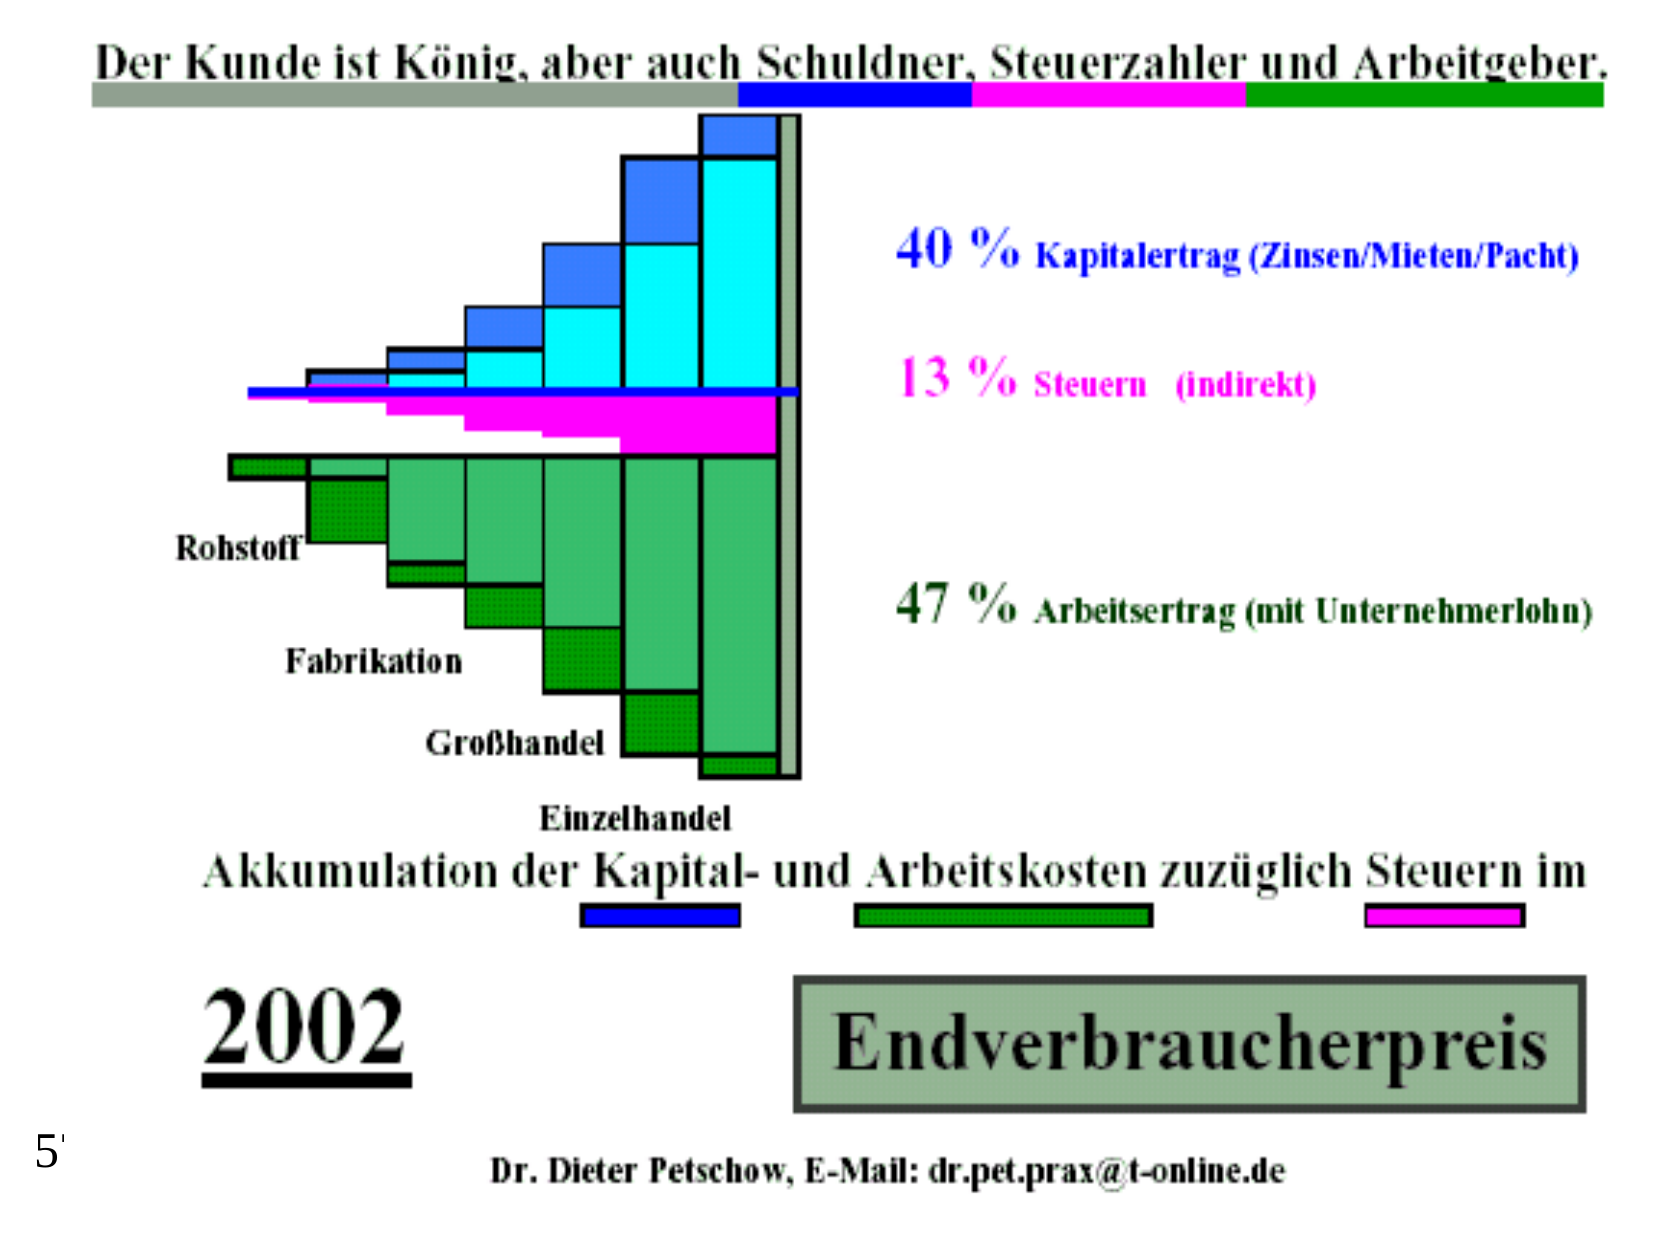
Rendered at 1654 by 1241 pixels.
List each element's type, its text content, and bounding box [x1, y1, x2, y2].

picture [64, 14, 1625, 1212]
text_box <Nummer> [34, 1119, 64, 1181]
